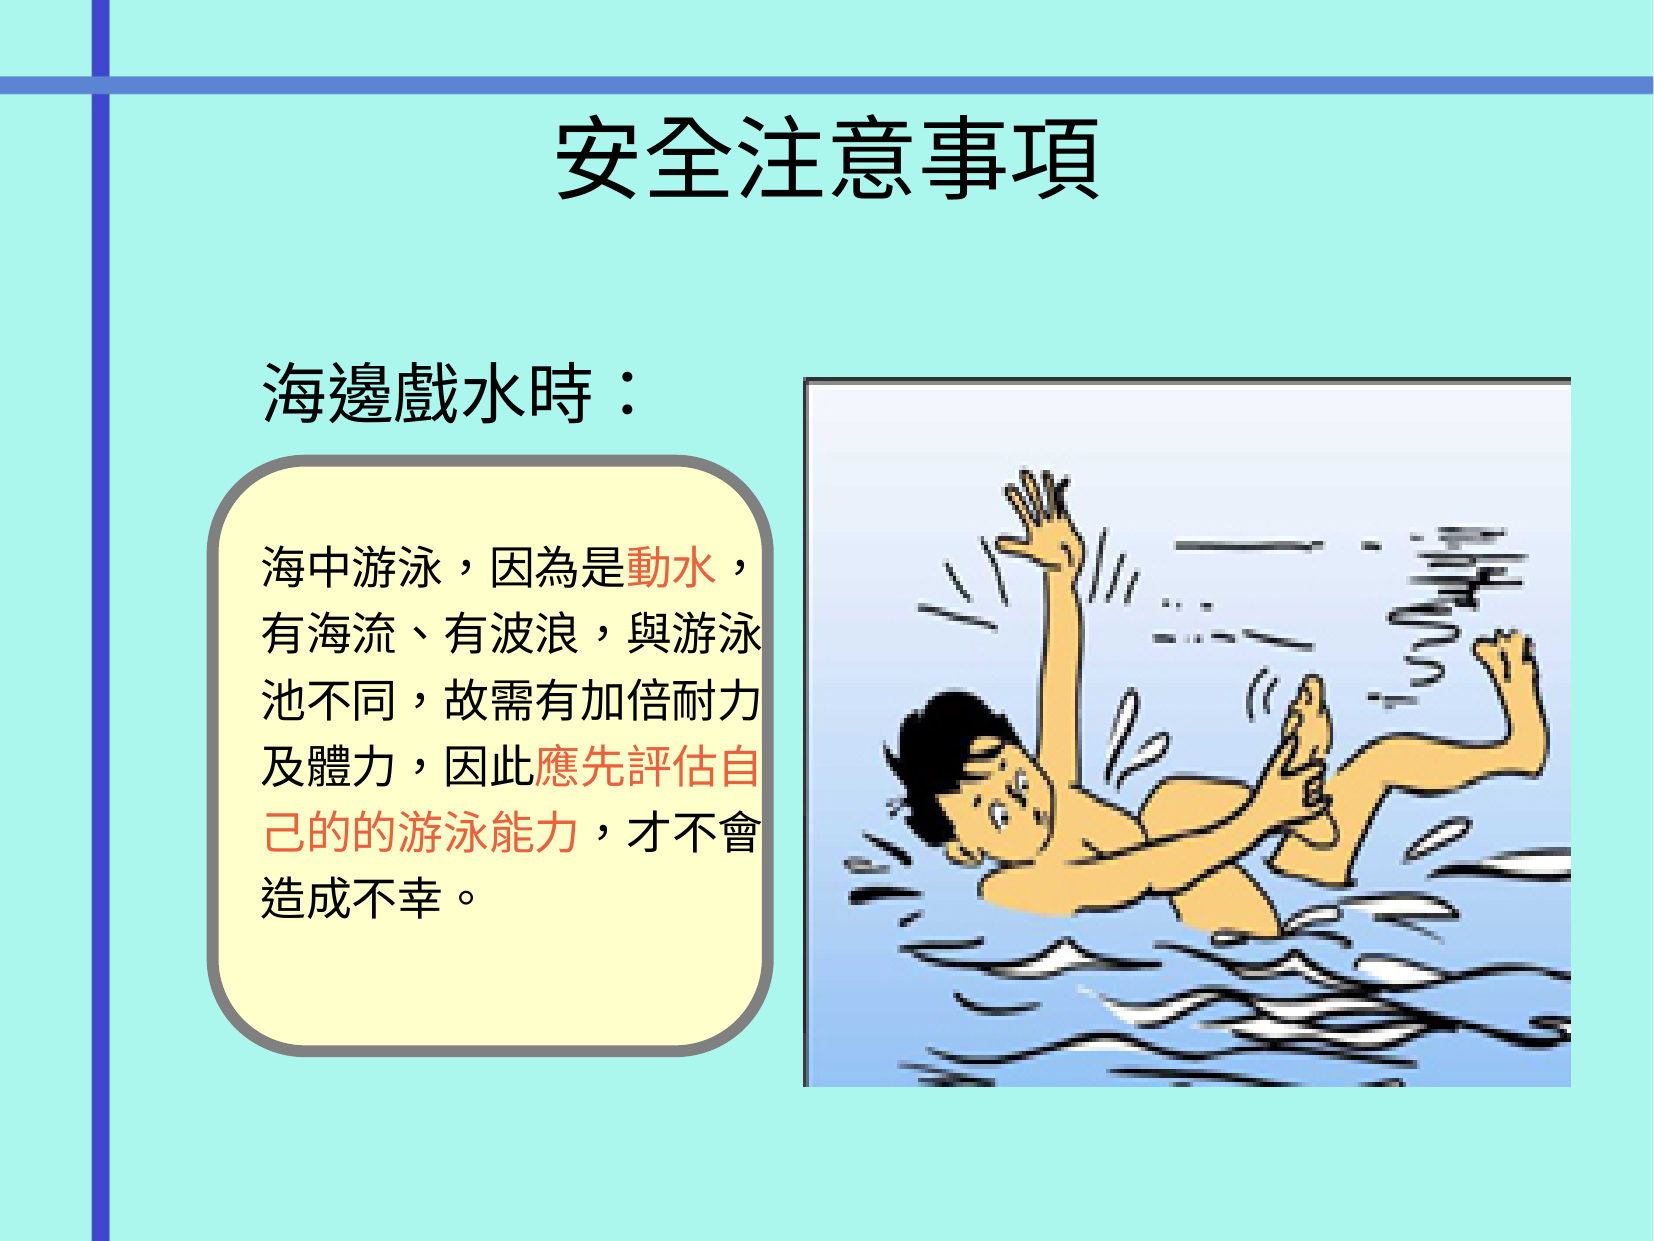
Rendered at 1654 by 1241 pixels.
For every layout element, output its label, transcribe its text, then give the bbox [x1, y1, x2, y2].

picture [0, 0, 1654, 1241]
text_box 海中游泳，因為是動水， 有海流、有波浪，與游泳 池不同，故需有加倍耐力 及體力，因此應先評估自 己的的游泳能力，才不會 造成不幸。 [212, 460, 768, 1052]
text_box 海邊戲水時： [236, 318, 686, 460]
title 安全注意事項 [82, 49, 1571, 257]
